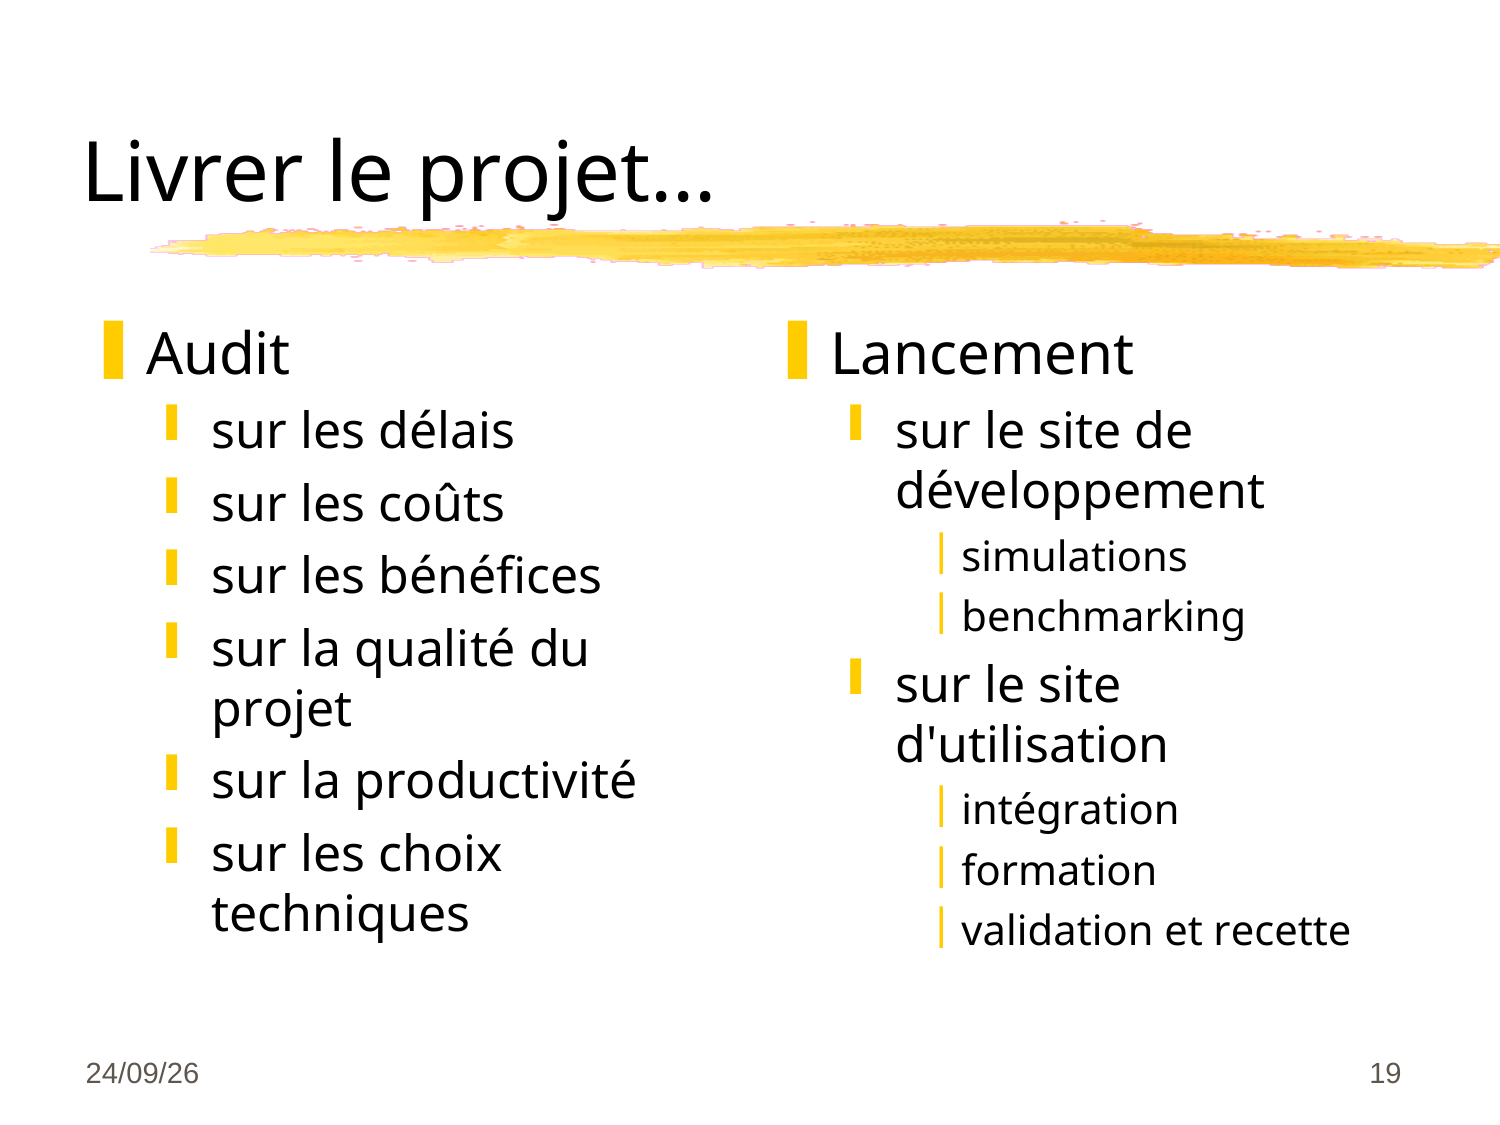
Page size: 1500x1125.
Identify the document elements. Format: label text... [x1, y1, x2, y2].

text_box <numéro> [1104, 1021, 1417, 1097]
title Livrer le projet... [66, 37, 1342, 225]
list Lancement sur le site de développement simulations benchmarking sur le site d'utilisation intégration formation validation et recette [759, 309, 1417, 994]
text_box 20/01/15 [70, 1021, 384, 1097]
picture [150, 215, 1500, 279]
list Audit sur les délais sur les coûts sur les bénéfices sur la qualité du projet sur la productivité sur les choix techniques [74, 309, 733, 994]
